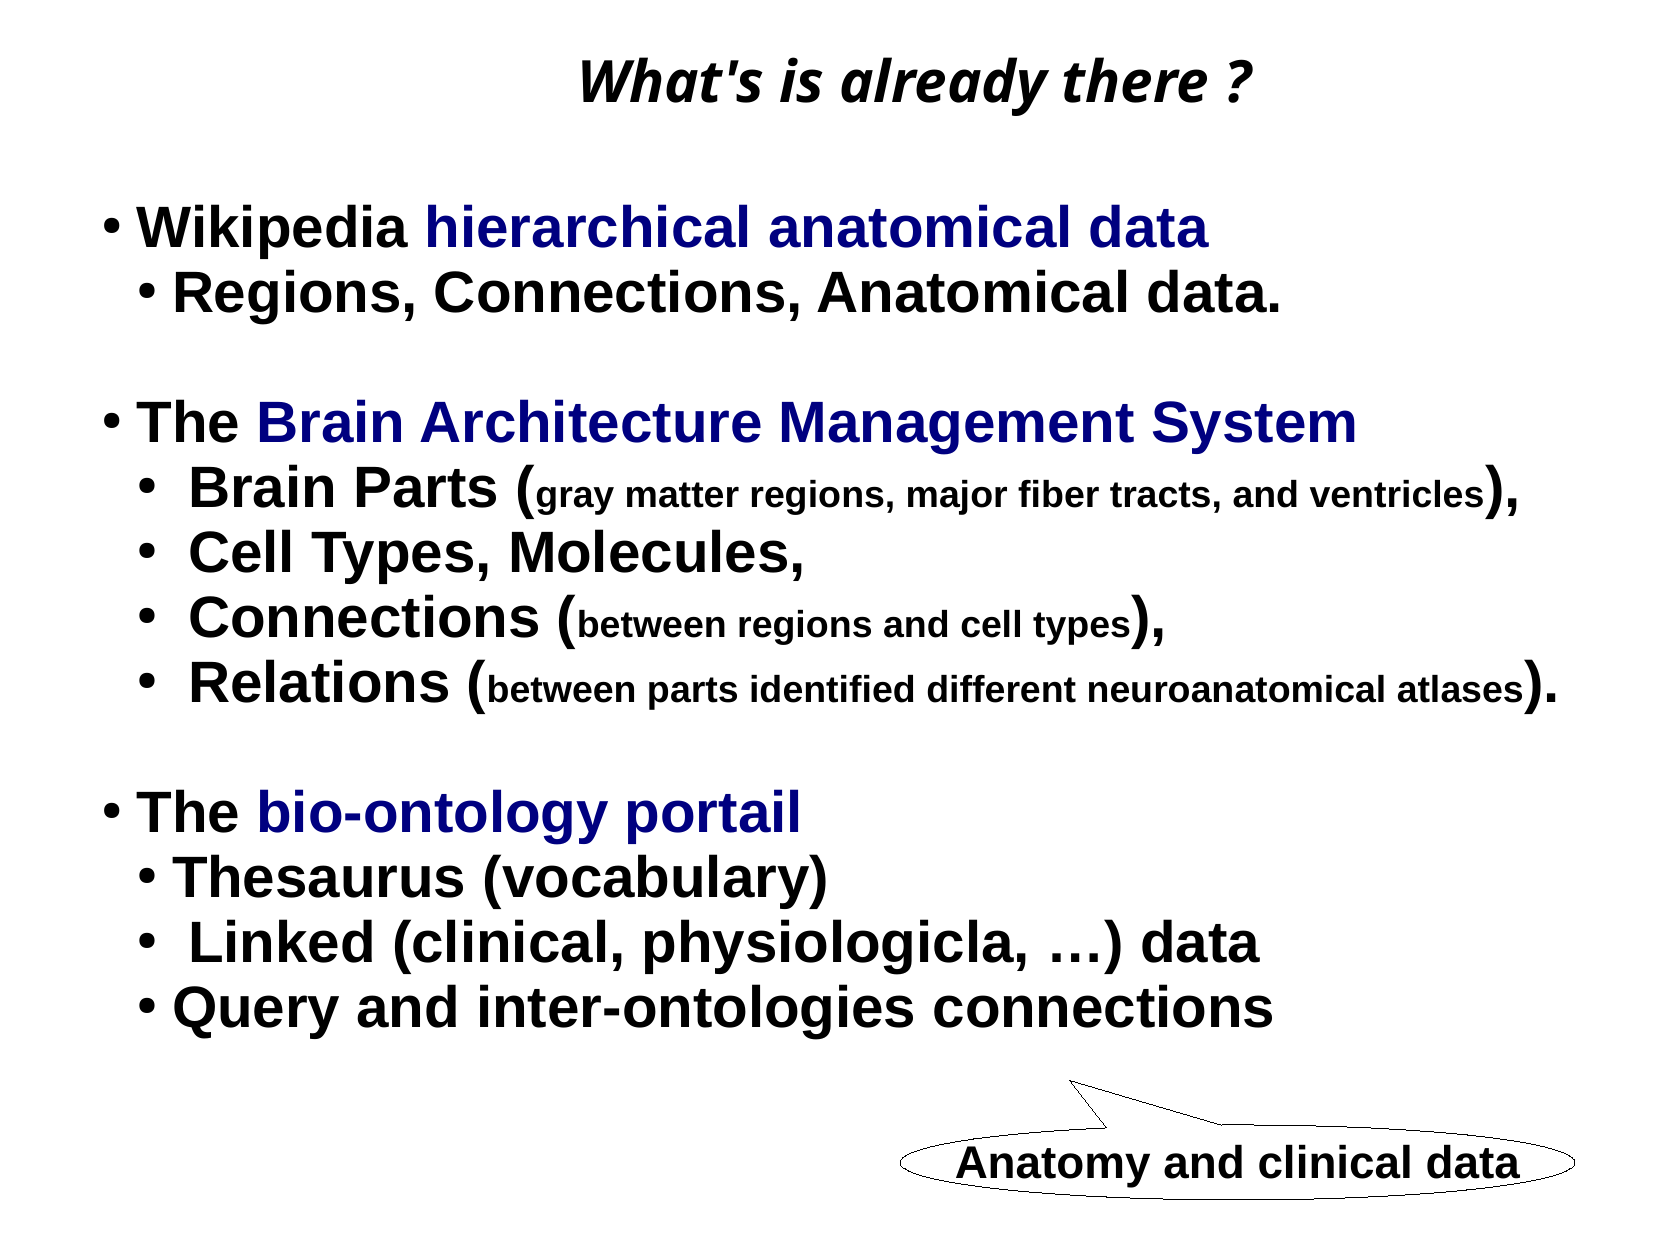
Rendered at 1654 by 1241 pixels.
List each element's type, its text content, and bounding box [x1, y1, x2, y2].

text_box Wikipedia hierarchical anatomical data Regions, Connections, Anatomical data. The Brain Architecture Management System Brain Parts (gray matter regions, major fiber tracts, and ventricles), Cell Types, Molecules, Connections (between regions and cell types), Relations (between parts identified different neuroanatomical atlases). The bio-ontology portail Thesaurus (vocabulary) Linked (clinical, physiologicla, …) data Query and inter-ontologies connections [51, 187, 1576, 1113]
text_box What's is already there ? [562, 32, 1613, 116]
text_box Anatomy and clinical data [900, 1080, 1575, 1200]
